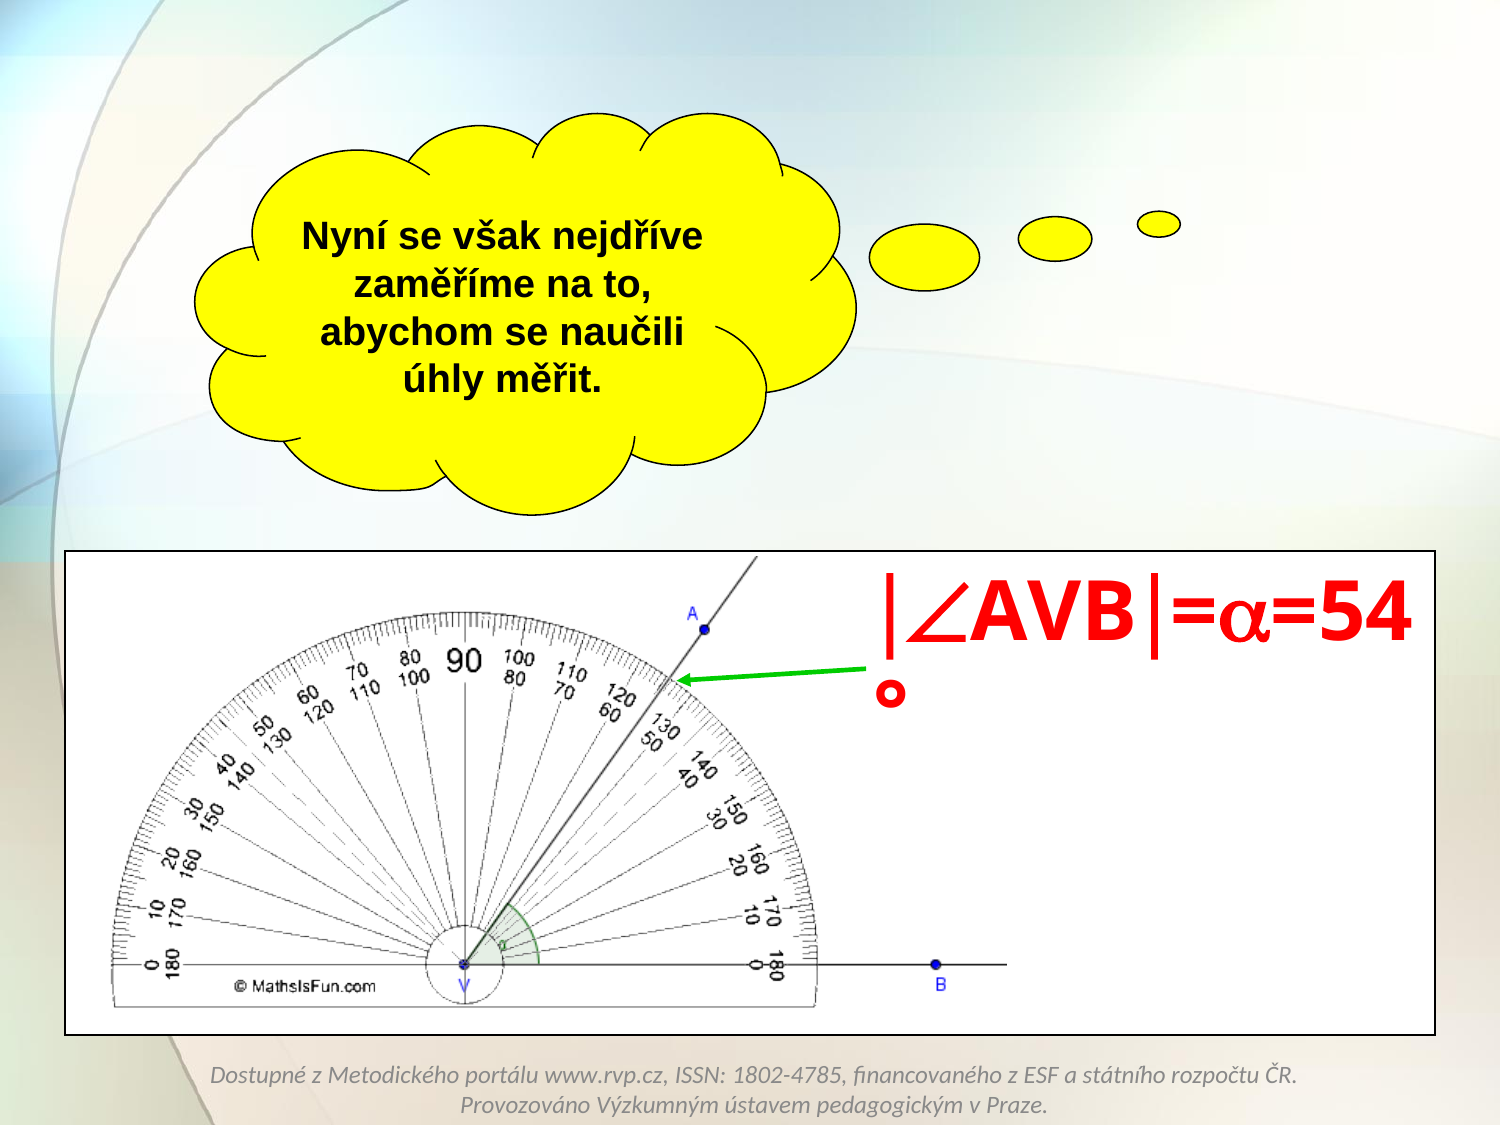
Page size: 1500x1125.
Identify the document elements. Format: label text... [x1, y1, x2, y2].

picture [0, 0, 1500, 1125]
text_box Nyní se však nejdříve zaměříme na to, abychom se naučili úhly měřit. [194, 113, 857, 516]
text_box Nyní se však nejdříve zaměříme na to, abychom se naučili úhly měřit. [869, 224, 980, 291]
text_box [64, 550, 1436, 1035]
text_box Nyní se však nejdříve zaměříme na to, abychom se naučili úhly měřit. [1018, 216, 1092, 262]
text_box AVB==54° [858, 515, 1462, 799]
